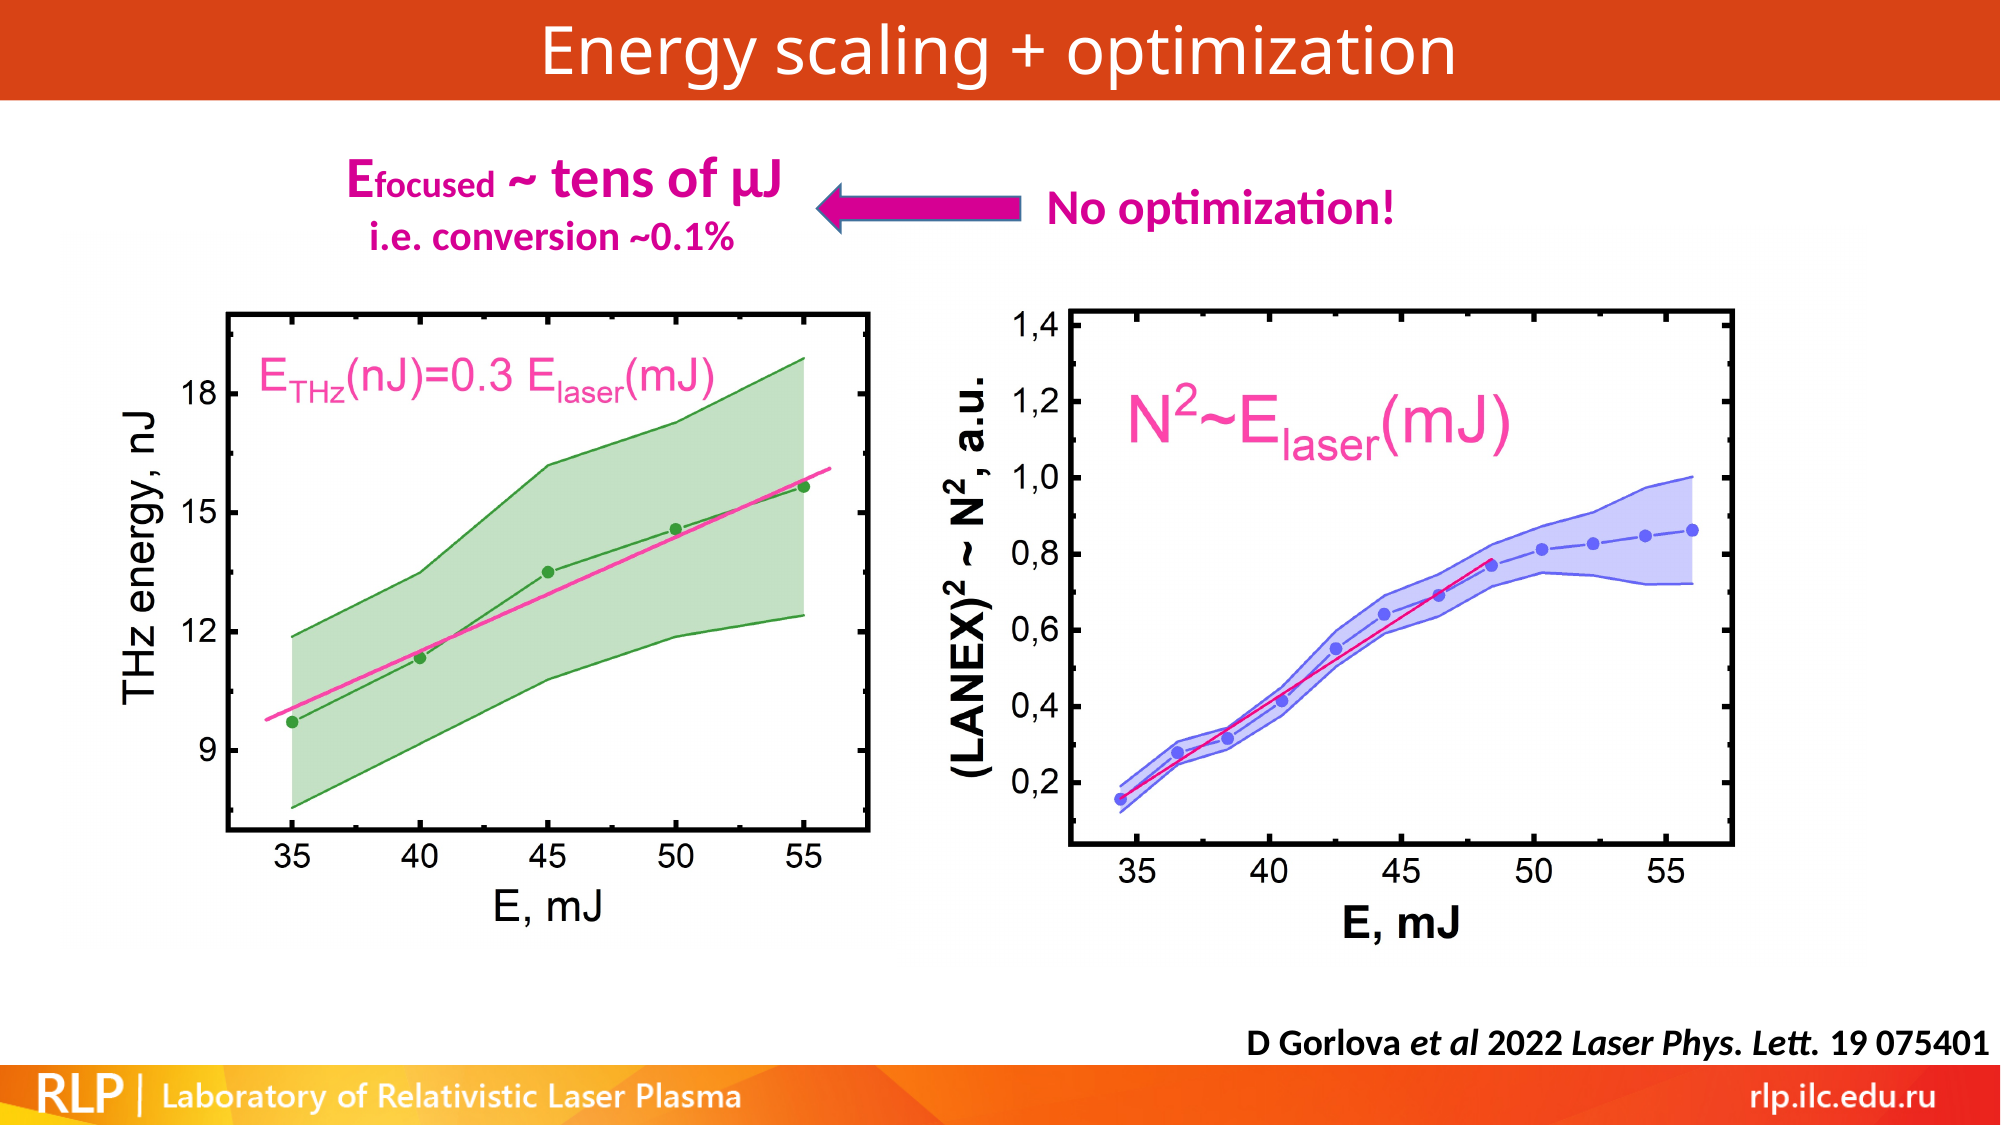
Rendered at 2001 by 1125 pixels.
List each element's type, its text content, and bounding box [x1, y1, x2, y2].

text_box D Gorlova et al 2022 Laser Phys. Lett. 19 075401 [1231, 1010, 2000, 1072]
text_box Efocused ~ tens of µJ i.e. conversion ~0.1% [290, 131, 853, 268]
picture [60, 225, 1867, 967]
picture [0, 1065, 2000, 1125]
text_box Energy scaling + optimization [0, 0, 2000, 101]
text_box No optimization! [1031, 167, 1423, 243]
text_box [816, 184, 1021, 233]
